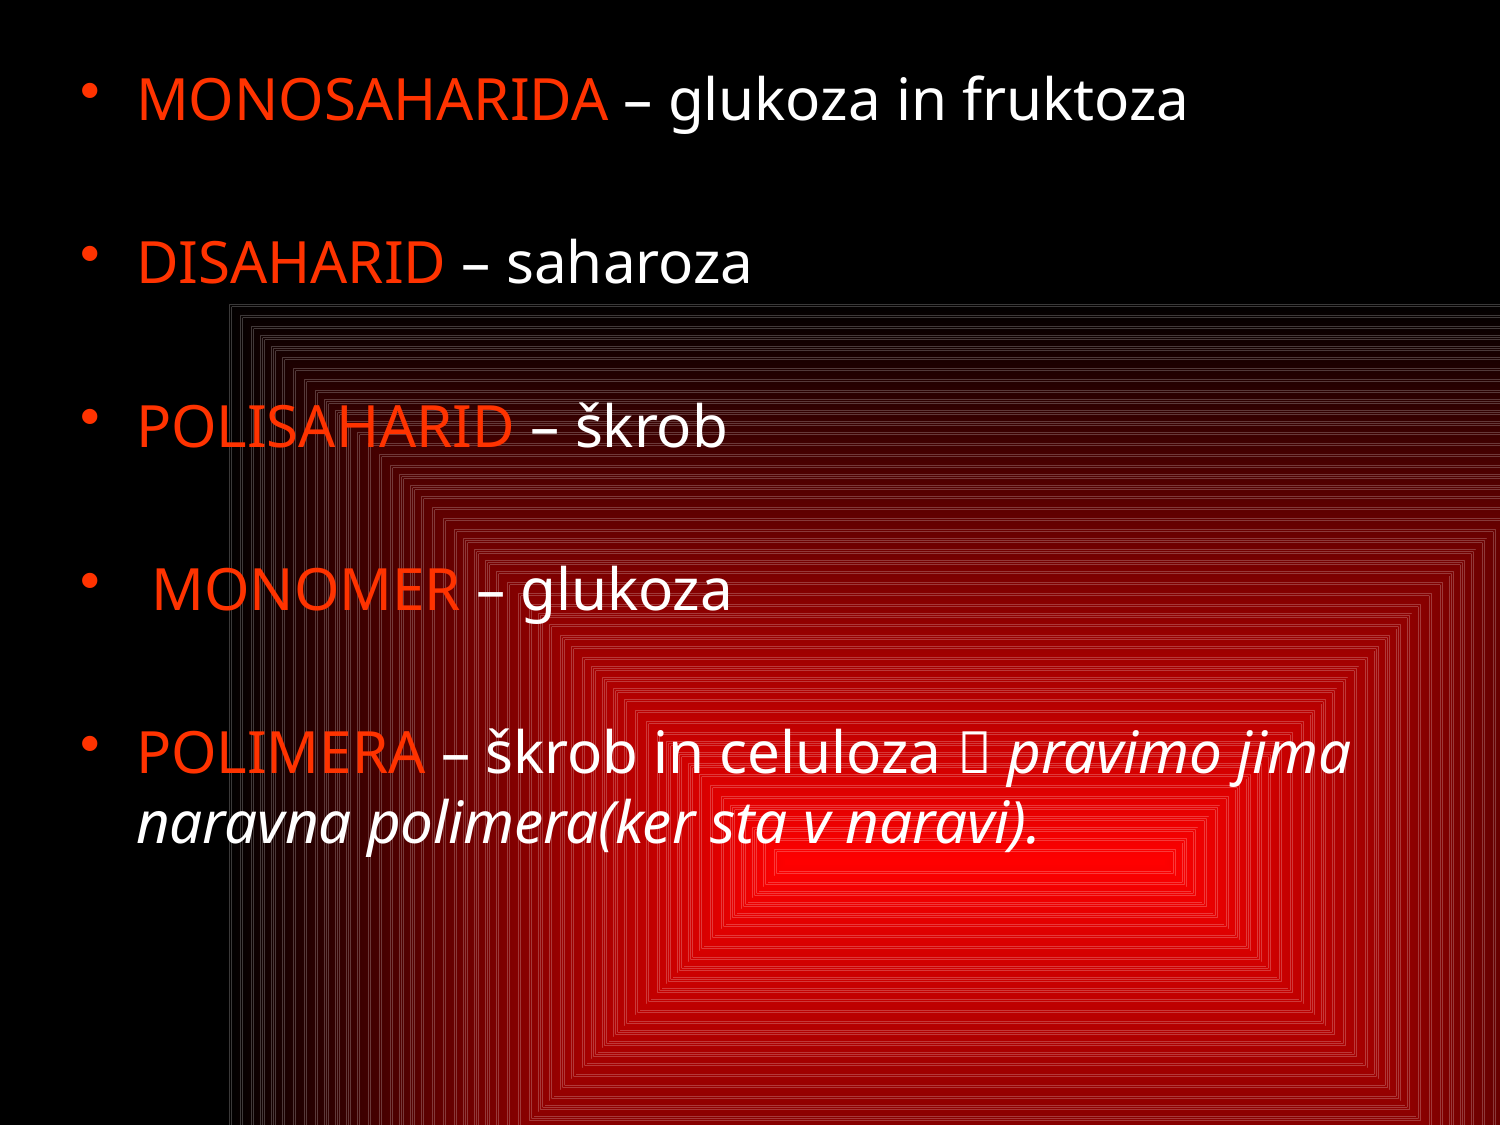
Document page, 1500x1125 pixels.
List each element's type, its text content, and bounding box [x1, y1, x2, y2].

list MONOSAHARIDA – glukoza in fruktoza DISAHARID – saharoza POLISAHARID – škrob MONOMER – glukoza POLIMERA – škrob in celuloza  pravimo jima naravna polimera(ker sta v naravi). [64, 54, 1437, 982]
